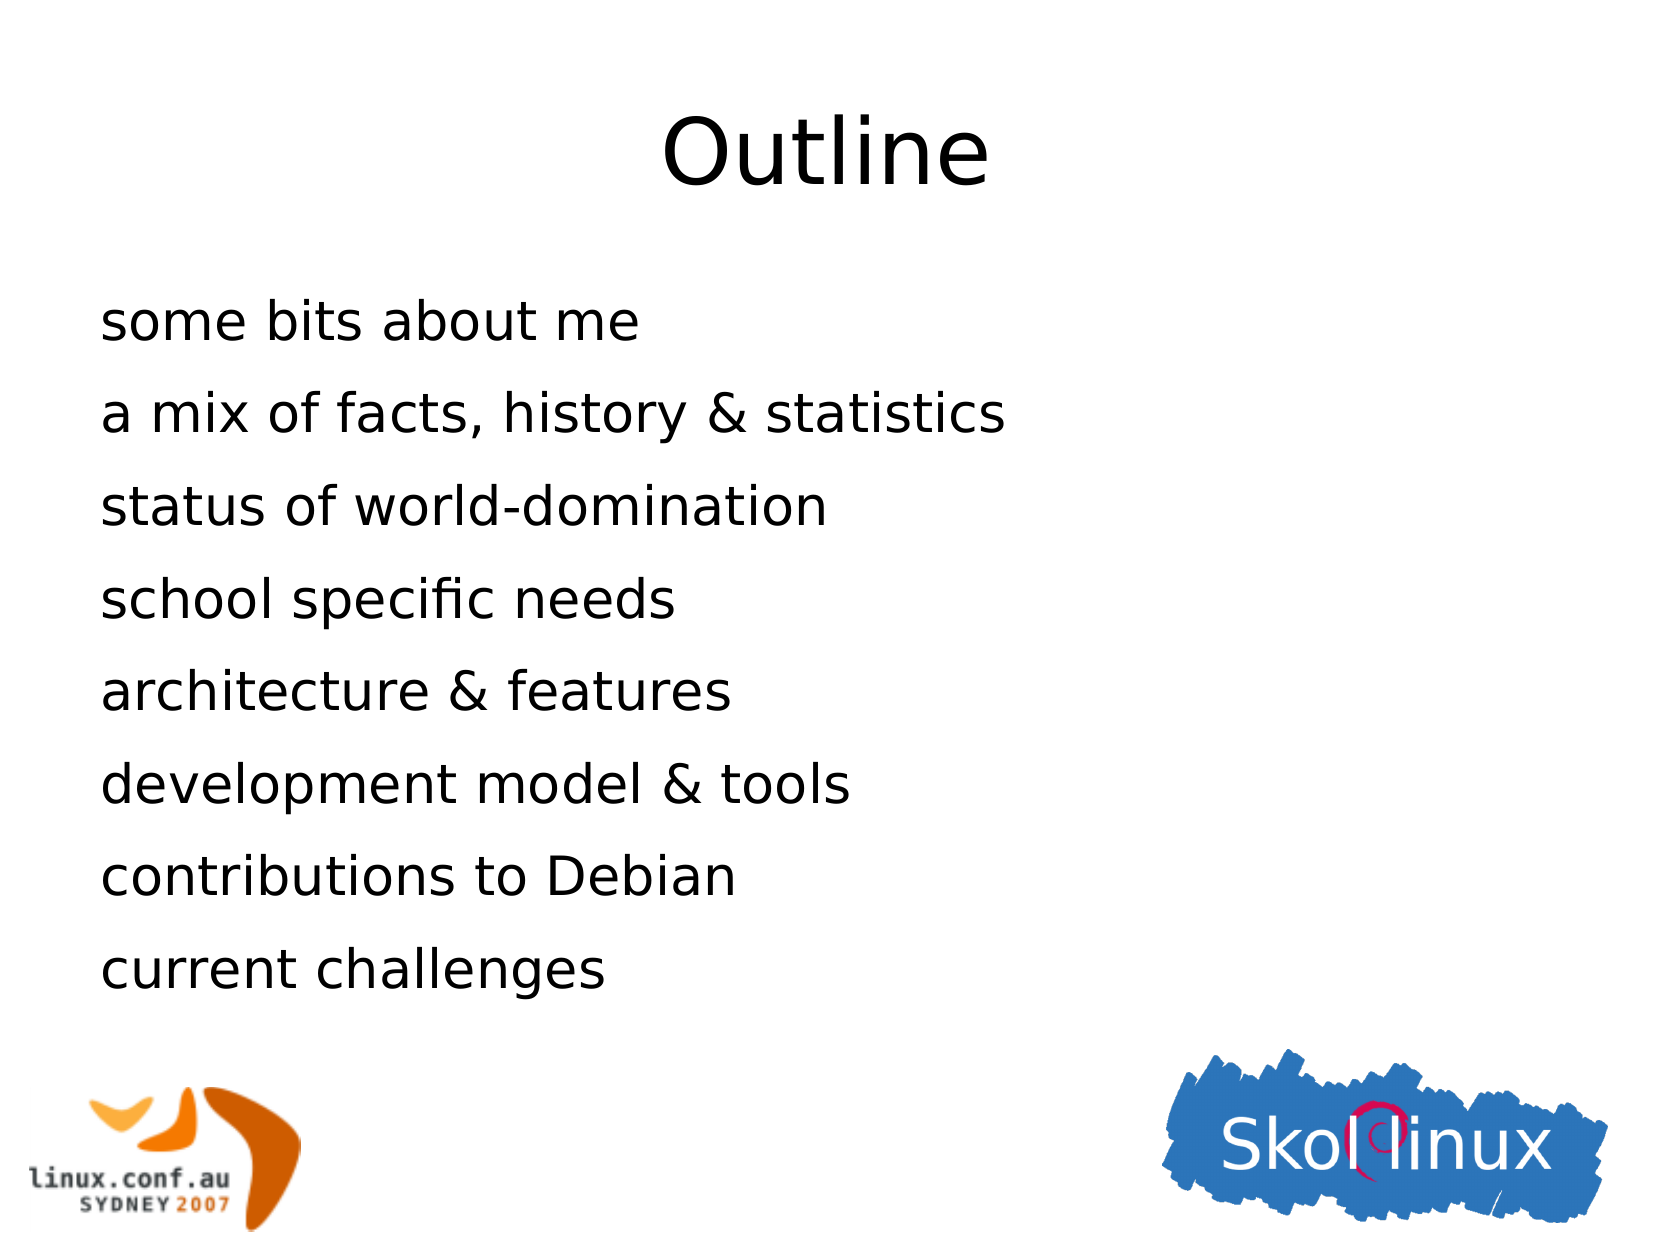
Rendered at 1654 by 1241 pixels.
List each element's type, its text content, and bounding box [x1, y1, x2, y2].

title Outline [82, 49, 1571, 257]
picture [1162, 1049, 1608, 1223]
list some bits about me a mix of facts, history & statistics status of world-domination school specific needs architecture & features development model & tools contributions to Debian current challenges [82, 290, 1571, 1109]
picture [29, 1087, 301, 1232]
